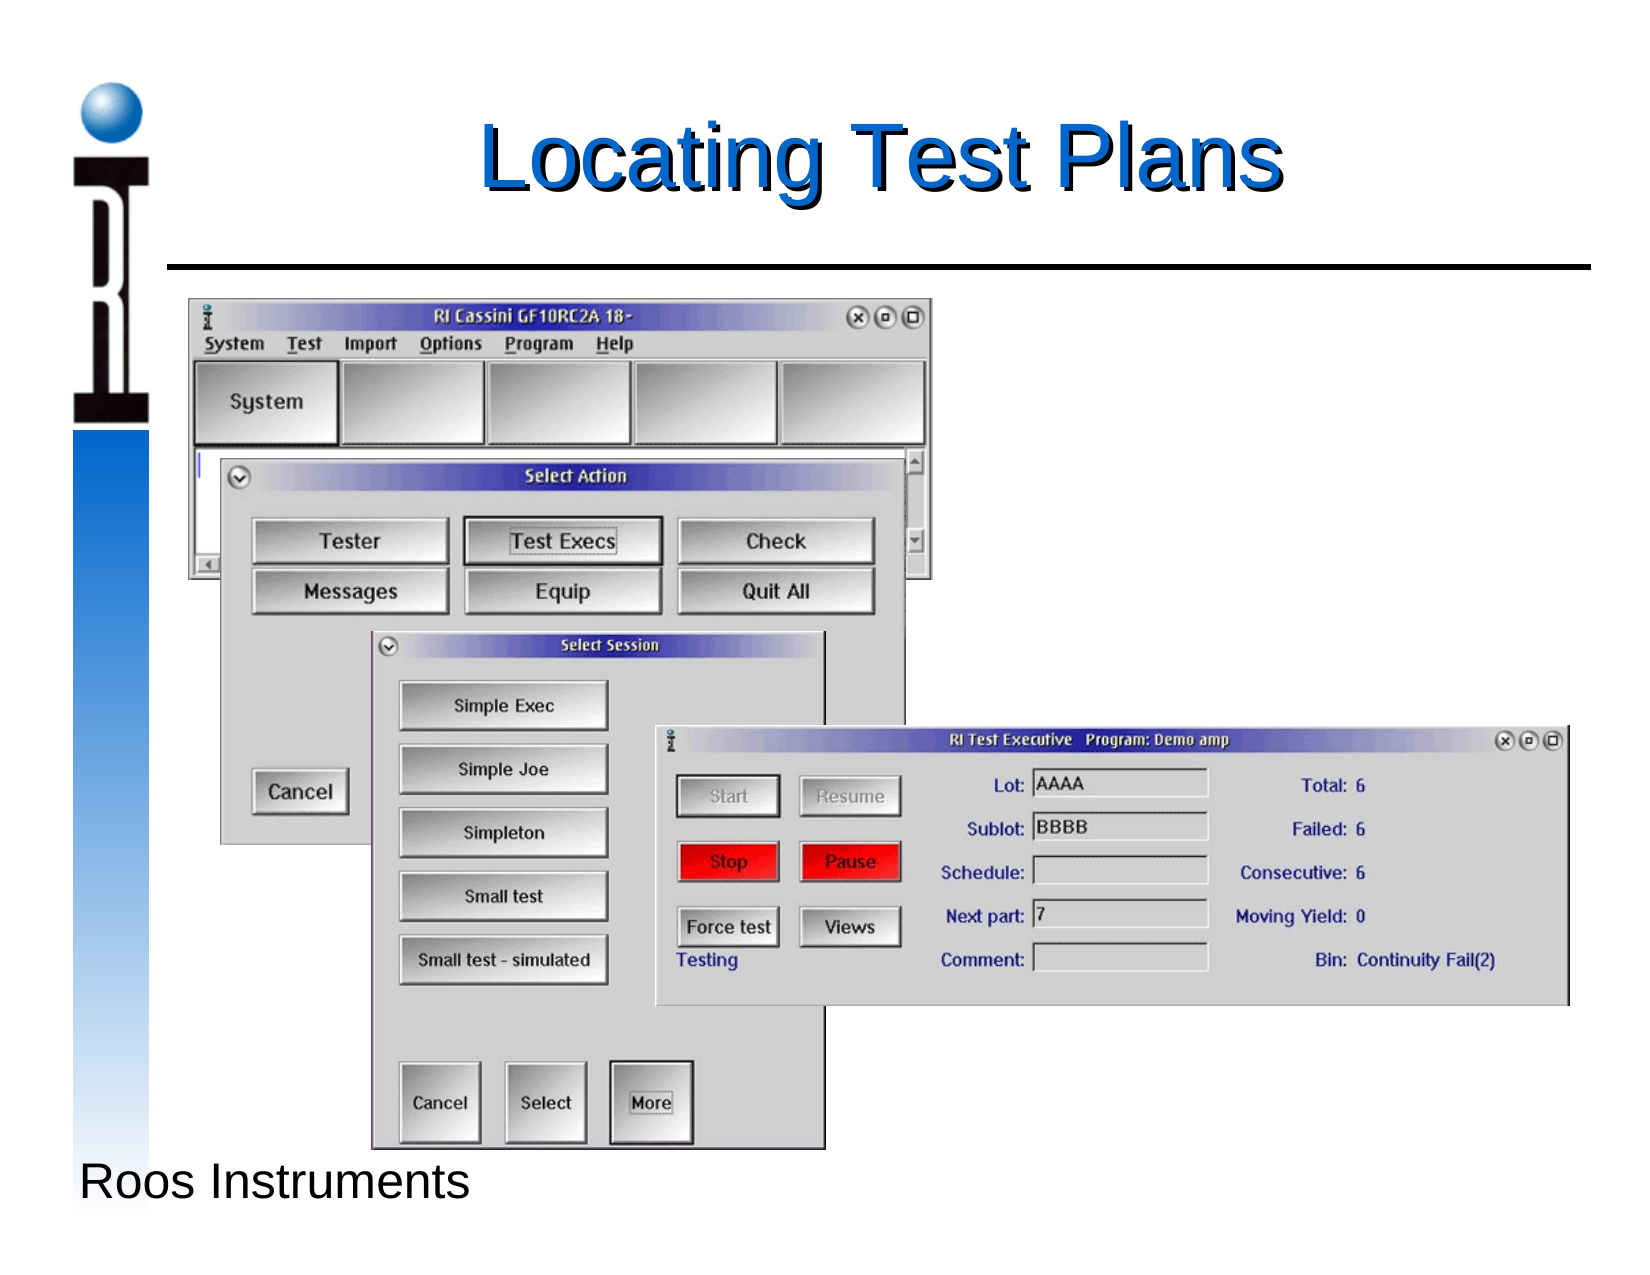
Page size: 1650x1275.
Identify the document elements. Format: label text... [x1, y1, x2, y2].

picture [188, 298, 1570, 1150]
picture [69, 78, 154, 430]
title Locating Test Plans [171, 59, 1591, 253]
